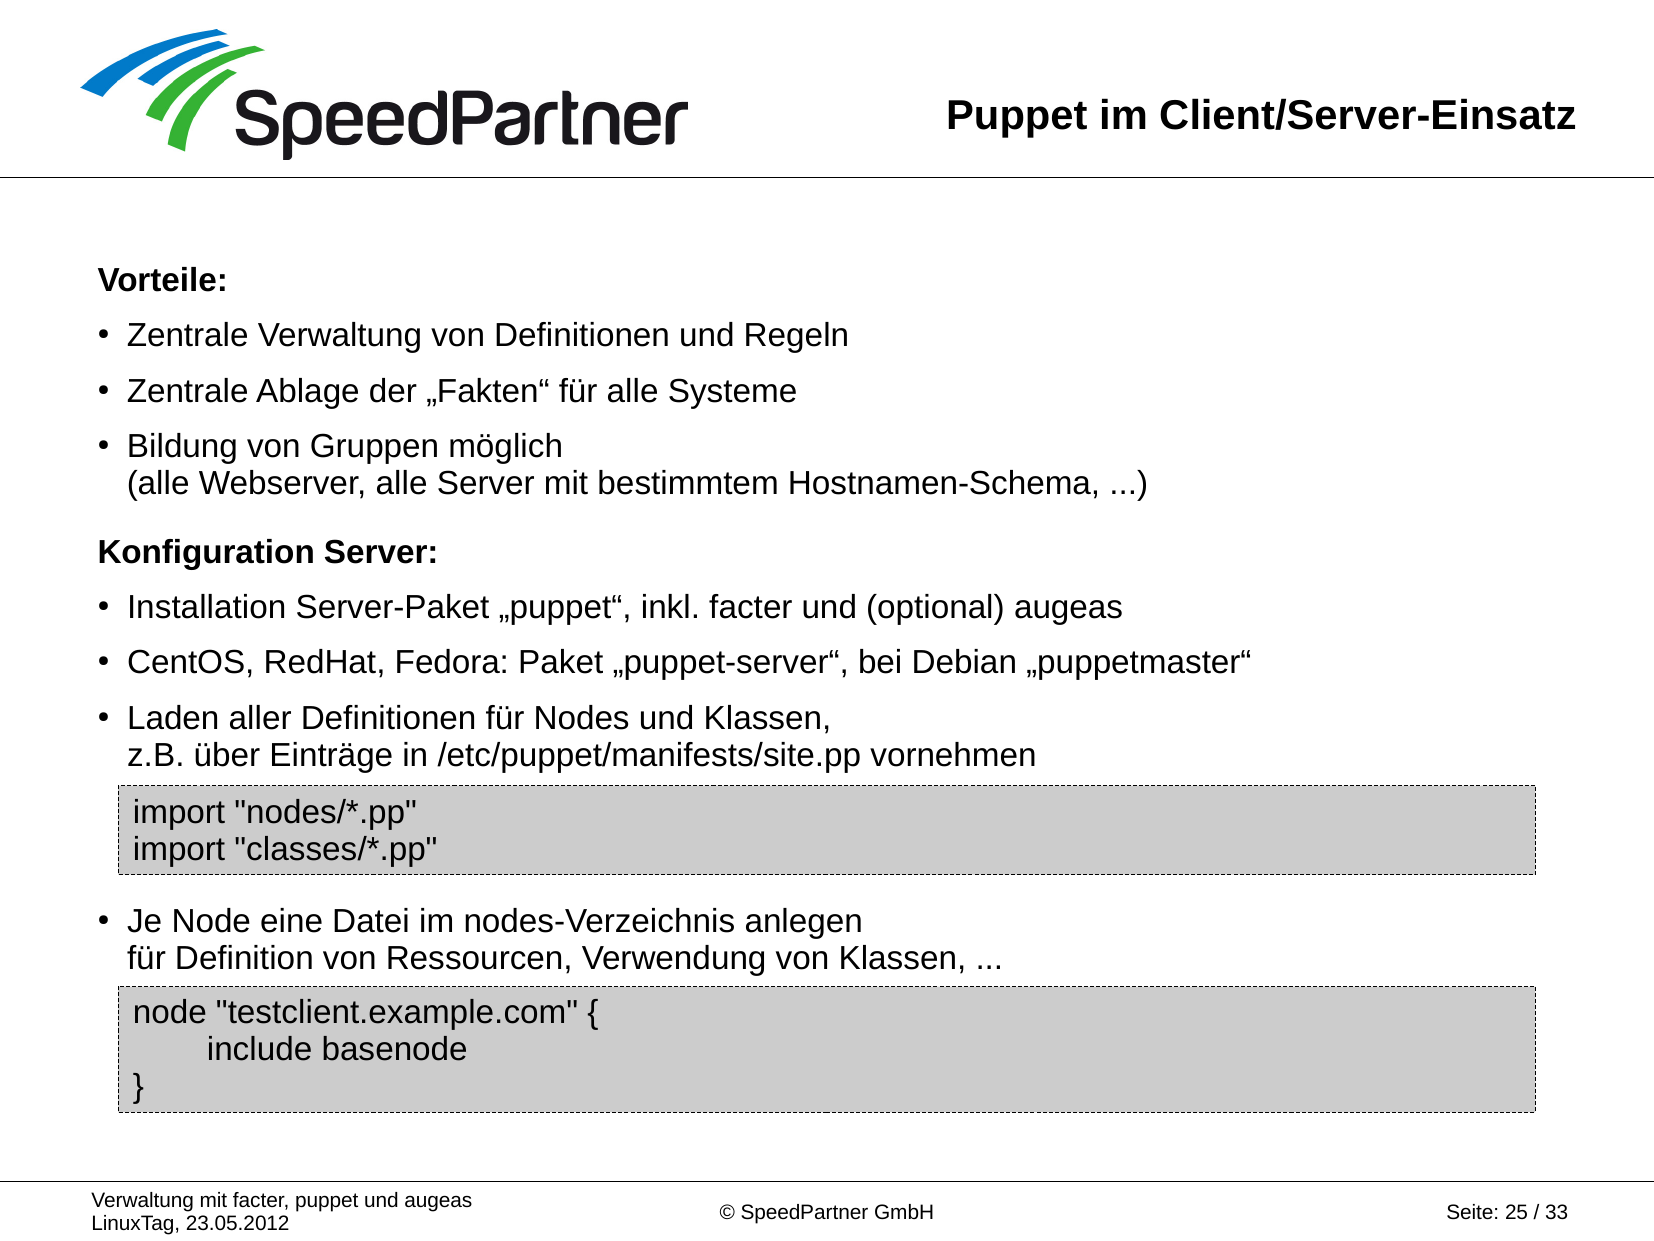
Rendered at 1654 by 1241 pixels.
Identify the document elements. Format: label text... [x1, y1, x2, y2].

title Puppet im Client/Server-Einsatz [590, 70, 1577, 160]
text_box import "nodes/*.pp" import "classes/*.pp" [118, 785, 1536, 875]
text_box Konfiguration Server: Installation Server-Paket „puppet“, inkl. facter und (optional) augeas CentOS, RedHat, Fedora: Paket „puppet-server“, bei Debian „puppetmaster“ Laden aller Definitionen für Nodes und Klassen, z.B. über Einträge in /etc/puppet/manifests/site.pp vornehmen Je Node eine Datei im nodes-Verzeichnis anlegen für Definition von Ressourcen, Verwendung von Klassen, ... [82, 525, 1565, 985]
text_box Vorteile: Zentrale Verwaltung von Definitionen und Regeln Zentrale Ablage der „Fakten“ für alle Systeme Bildung von Gruppen möglich (alle Webserver, alle Server mit bestimmtem Hostnamen-Schema, ...) [82, 253, 1565, 525]
text_box Vorteile: Zentrale Verwaltung von Definitionen und Regeln Zentrale Ablage der „Fakten“ für alle Systeme Bildung von Gruppen möglich (alle Webserver, alle Server mit bestimmtem Hostnamen-Schema, ...) [82, 985, 1565, 1177]
text_box node "testclient.example.com" { include basenode } [118, 986, 1536, 1113]
picture [80, 29, 688, 160]
